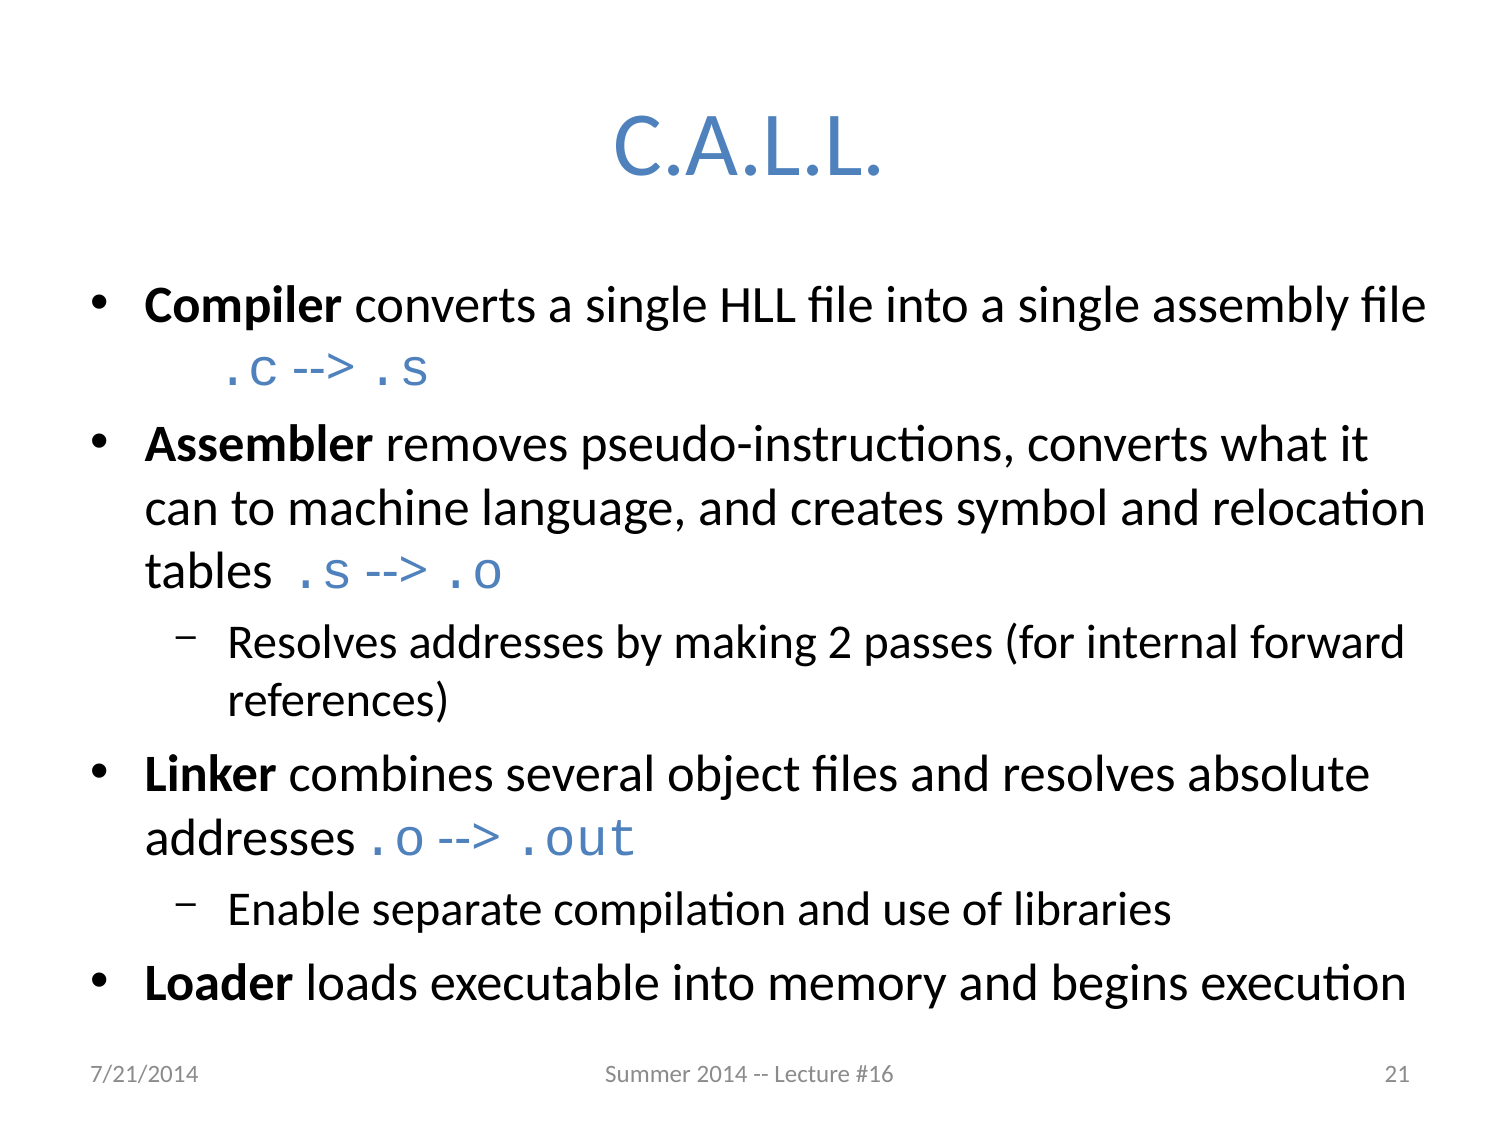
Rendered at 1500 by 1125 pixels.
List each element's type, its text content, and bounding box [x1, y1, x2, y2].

footer Summer 2014 -- Lecture #16 [512, 1042, 988, 1103]
title C.A.L.L. [75, 45, 1425, 233]
list Compiler converts a single HLL file into a single assembly file .c --> .s Assembler removes pseudo-instructions, converts what it can to machine language, and creates symbol and relocation tables .s --> .o Resolves addresses by making 2 passes (for internal forward references) Linker combines several object files and resolves absolute addresses .o --> .out Enable separate compilation and use of libraries Loader loads executable into memory and begins execution [75, 262, 1455, 1073]
slide_number 7/21/2014 [75, 1042, 425, 1103]
slide_number <number> [1074, 1042, 1425, 1103]
